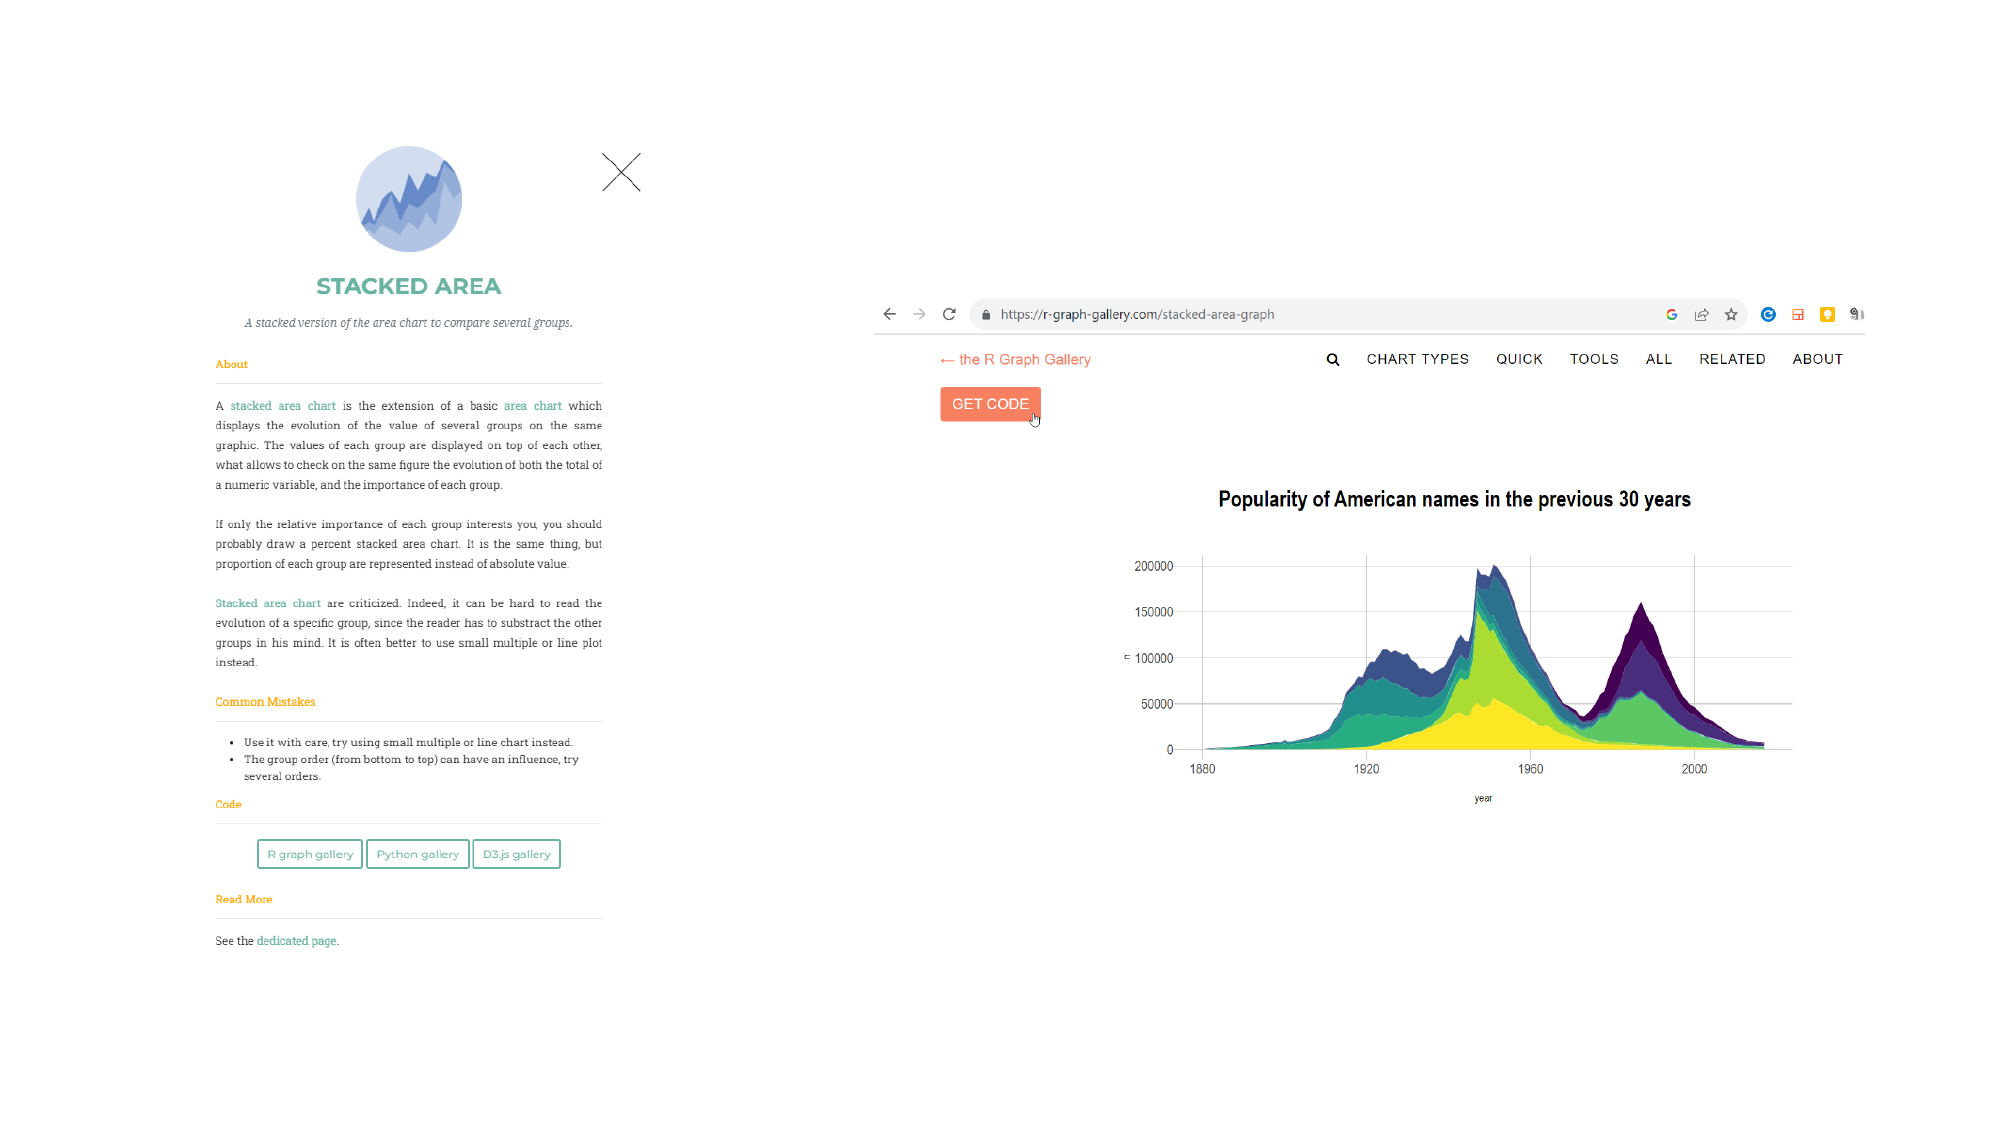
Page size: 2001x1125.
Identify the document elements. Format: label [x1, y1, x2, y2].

picture [874, 295, 1865, 819]
picture [153, 129, 665, 981]
